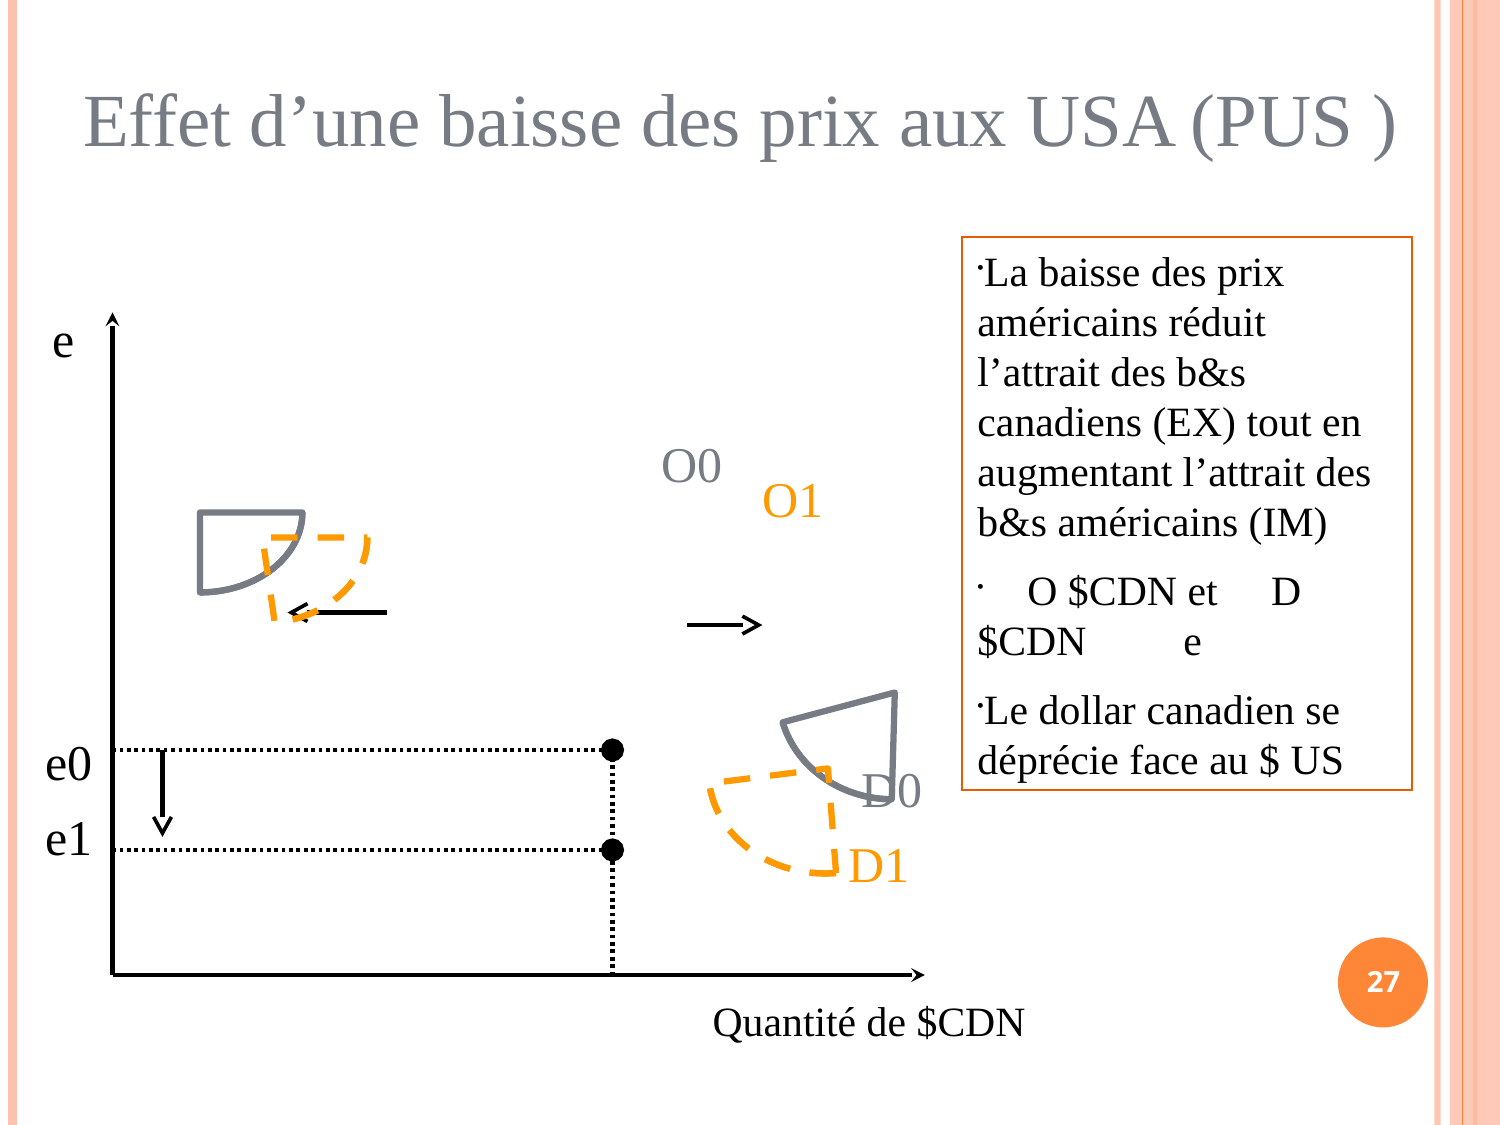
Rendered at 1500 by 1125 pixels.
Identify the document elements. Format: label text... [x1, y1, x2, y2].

text_box O0 [646, 424, 738, 501]
text_box e0 [30, 722, 109, 797]
text_box e1 [30, 797, 109, 873]
text_box D1 [833, 824, 925, 901]
text_box Effet d’une baisse des prix aux USA (PUS ) [37, 37, 1463, 197]
slide_number <numéro> [1333, 940, 1434, 1027]
text_box Quantité de $CDN [697, 987, 1046, 1053]
text_box O1 [747, 459, 875, 536]
text_box La baisse des prix américains réduit l’attrait des b&s canadiens (EX) tout en augmentant l’attrait des b&s américains (IM)  O $CDN et  D $CDN   e Le dollar canadien se déprécie face au $ US [962, 237, 1413, 791]
text_box D0 [846, 749, 938, 826]
text_box e [37, 299, 90, 376]
